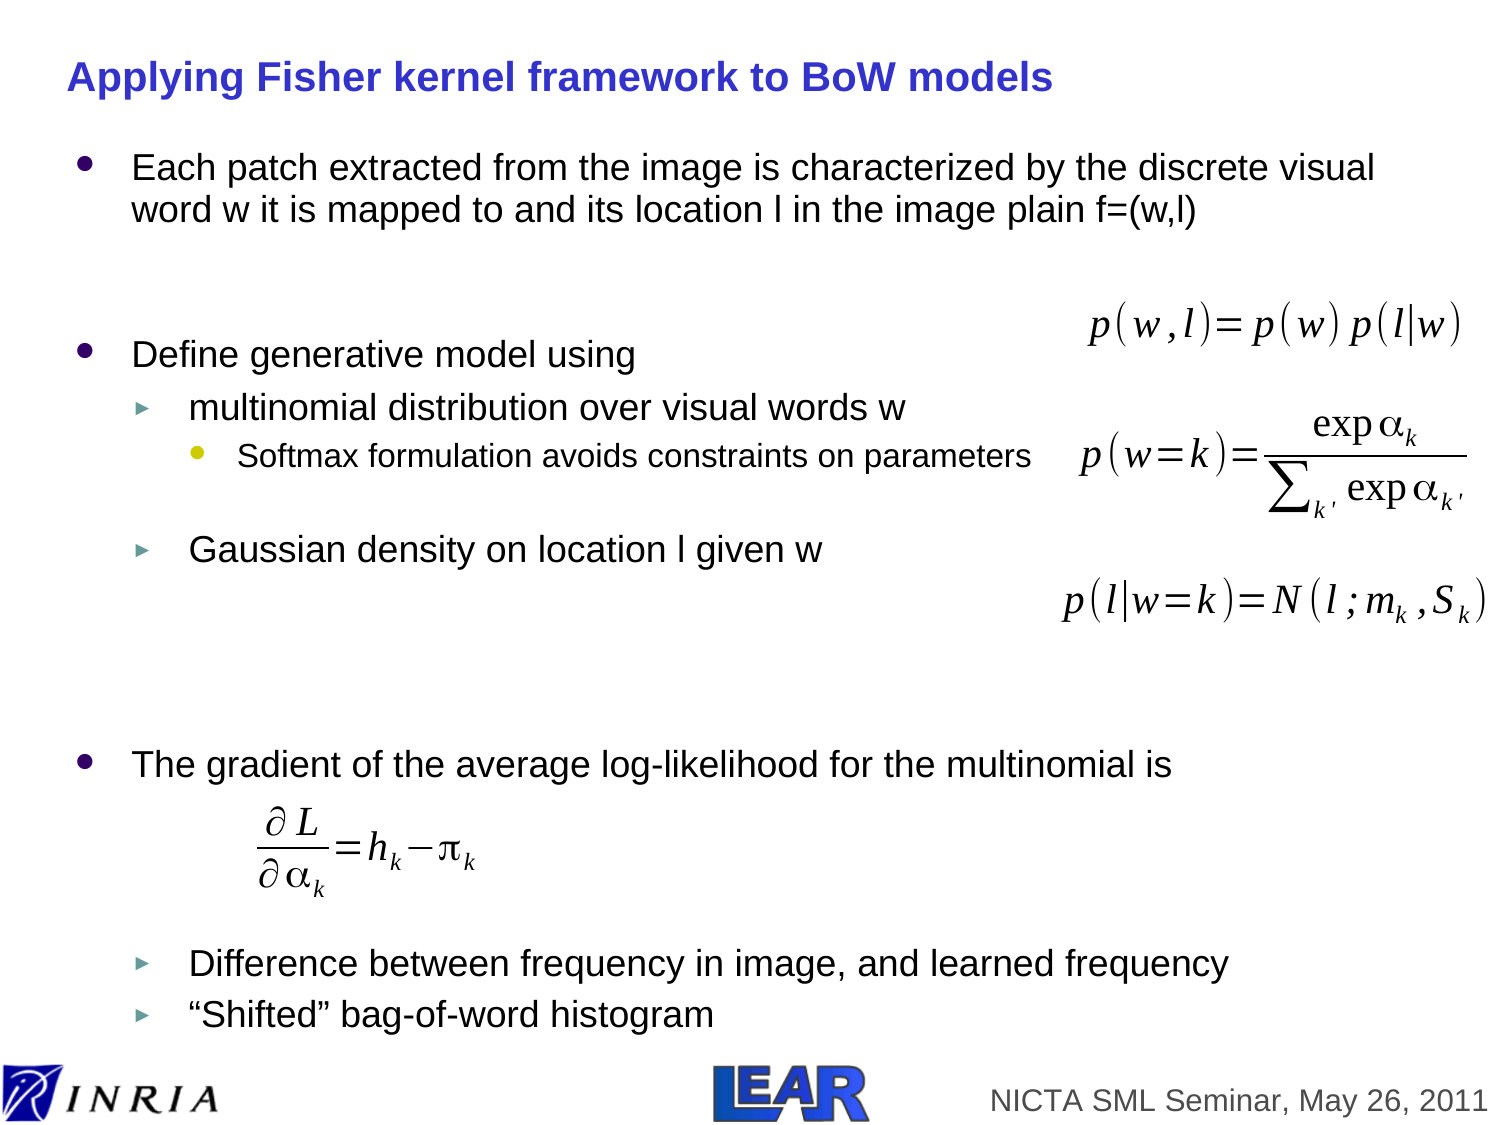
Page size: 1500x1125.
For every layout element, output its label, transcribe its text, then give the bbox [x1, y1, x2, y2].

picture [709, 1088, 872, 1124]
picture [0, 1050, 361, 1125]
list Each patch extracted from the image is characterized by the discrete visual word w it is mapped to and its location l in the image plain f=(w,l) Define generative model using multinomial distribution over visual words w Softmax formulation avoids constraints on parameters Gaussian density on location l given w The gradient of the average log-likelihood for the multinomial is Difference between frequency in image, and learned frequency “Shifted” bag-of-word histogram [75, 146, 1430, 1088]
chart [248, 798, 481, 904]
chart [1051, 298, 1494, 629]
title Applying Fisher kernel framework to BoW models [51, 34, 1459, 118]
